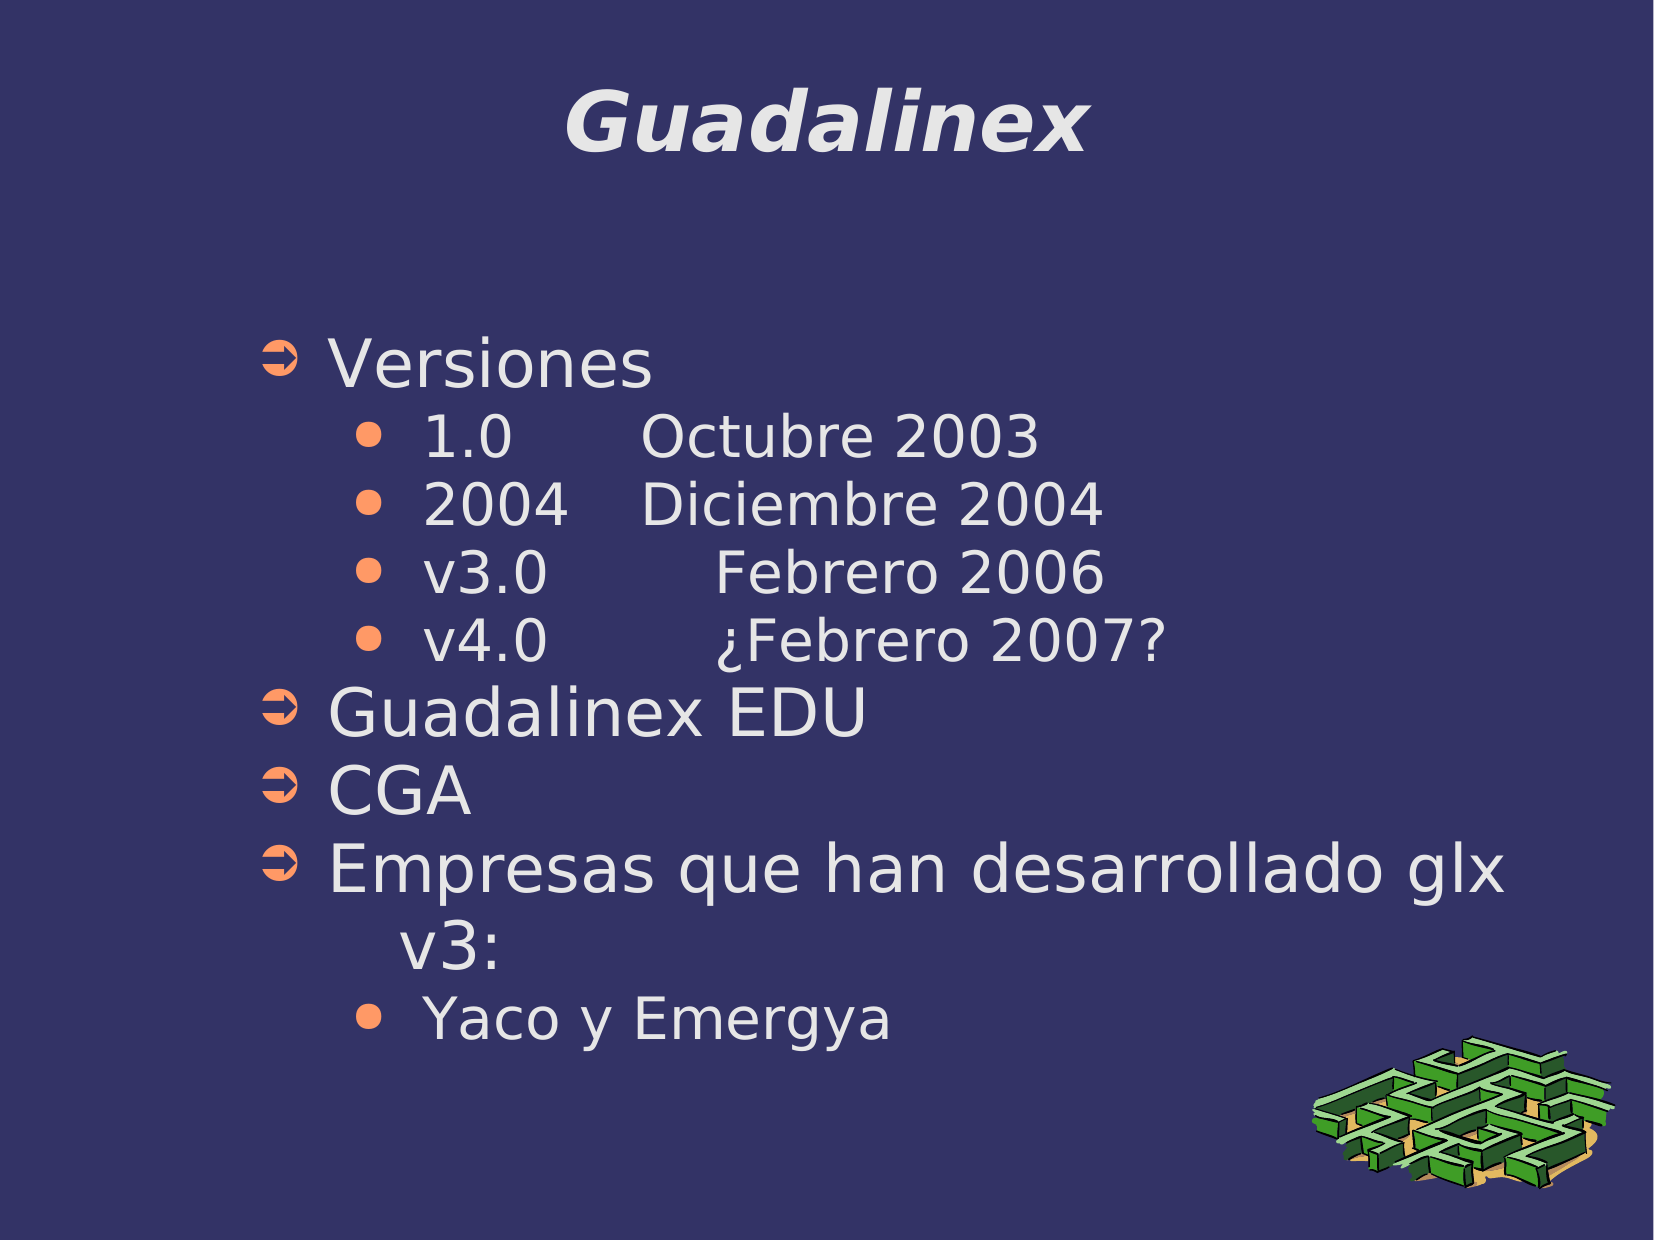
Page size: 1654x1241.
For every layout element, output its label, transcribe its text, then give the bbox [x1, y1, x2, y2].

list Versiones 1.0 Octubre 2003 2004 Diciembre 2004 v3.0 Febrero 2006 v4.0 ¿Febrero 2007? Guadalinex EDU CGA Empresas que han desarrollado glx v3: Yaco y Emergya [233, 325, 1625, 1093]
title Guadalinex [121, 19, 1534, 227]
